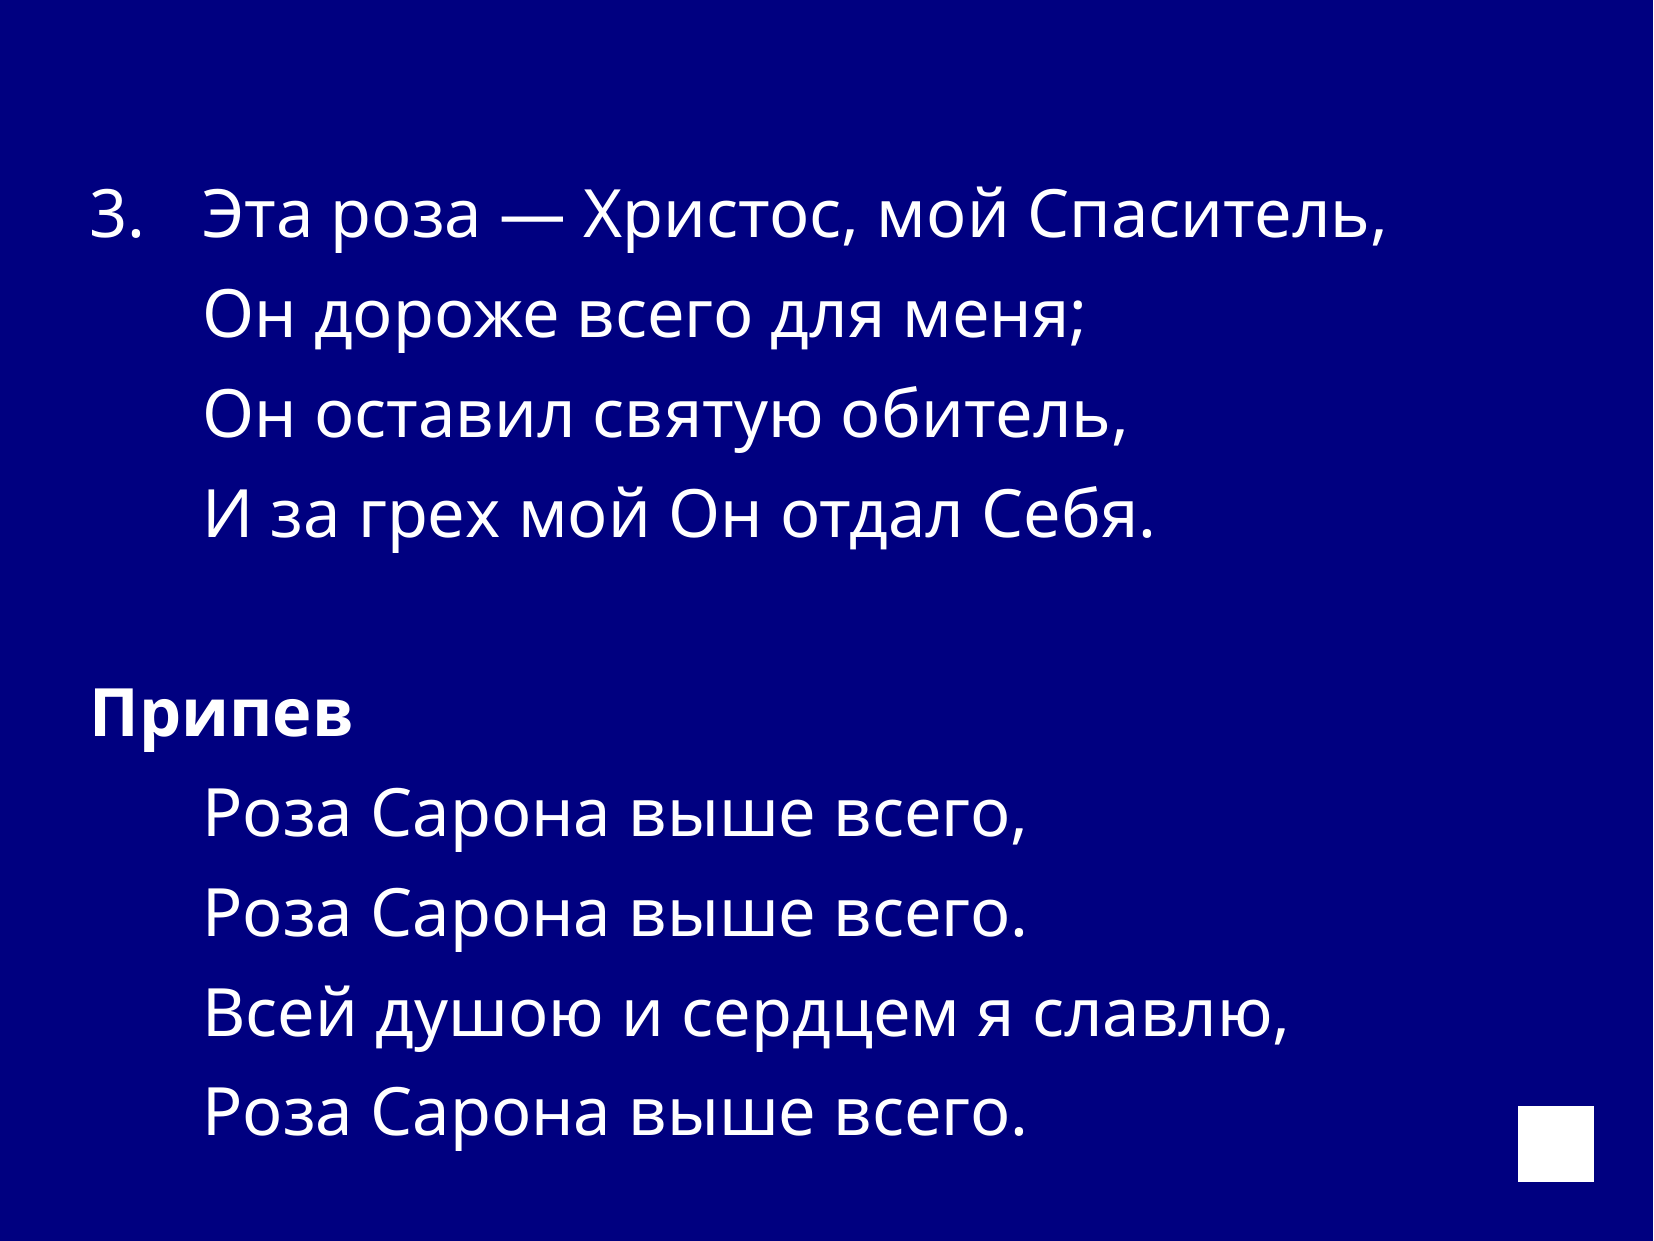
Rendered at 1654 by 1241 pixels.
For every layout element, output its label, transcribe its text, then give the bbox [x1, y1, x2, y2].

text_box 3. Эта роза — Христос, мой Спаситель, Он дороже всего для меня; Он оставил святую обитель, И за грех мой Он отдал Себя. Припев Роза Сарона выше всего, Роза Сарона выше всего. Всей душою и сердцем я славлю, Роза Сарона выше всего. [75, 150, 1576, 1163]
text_box [1518, 1106, 1594, 1182]
